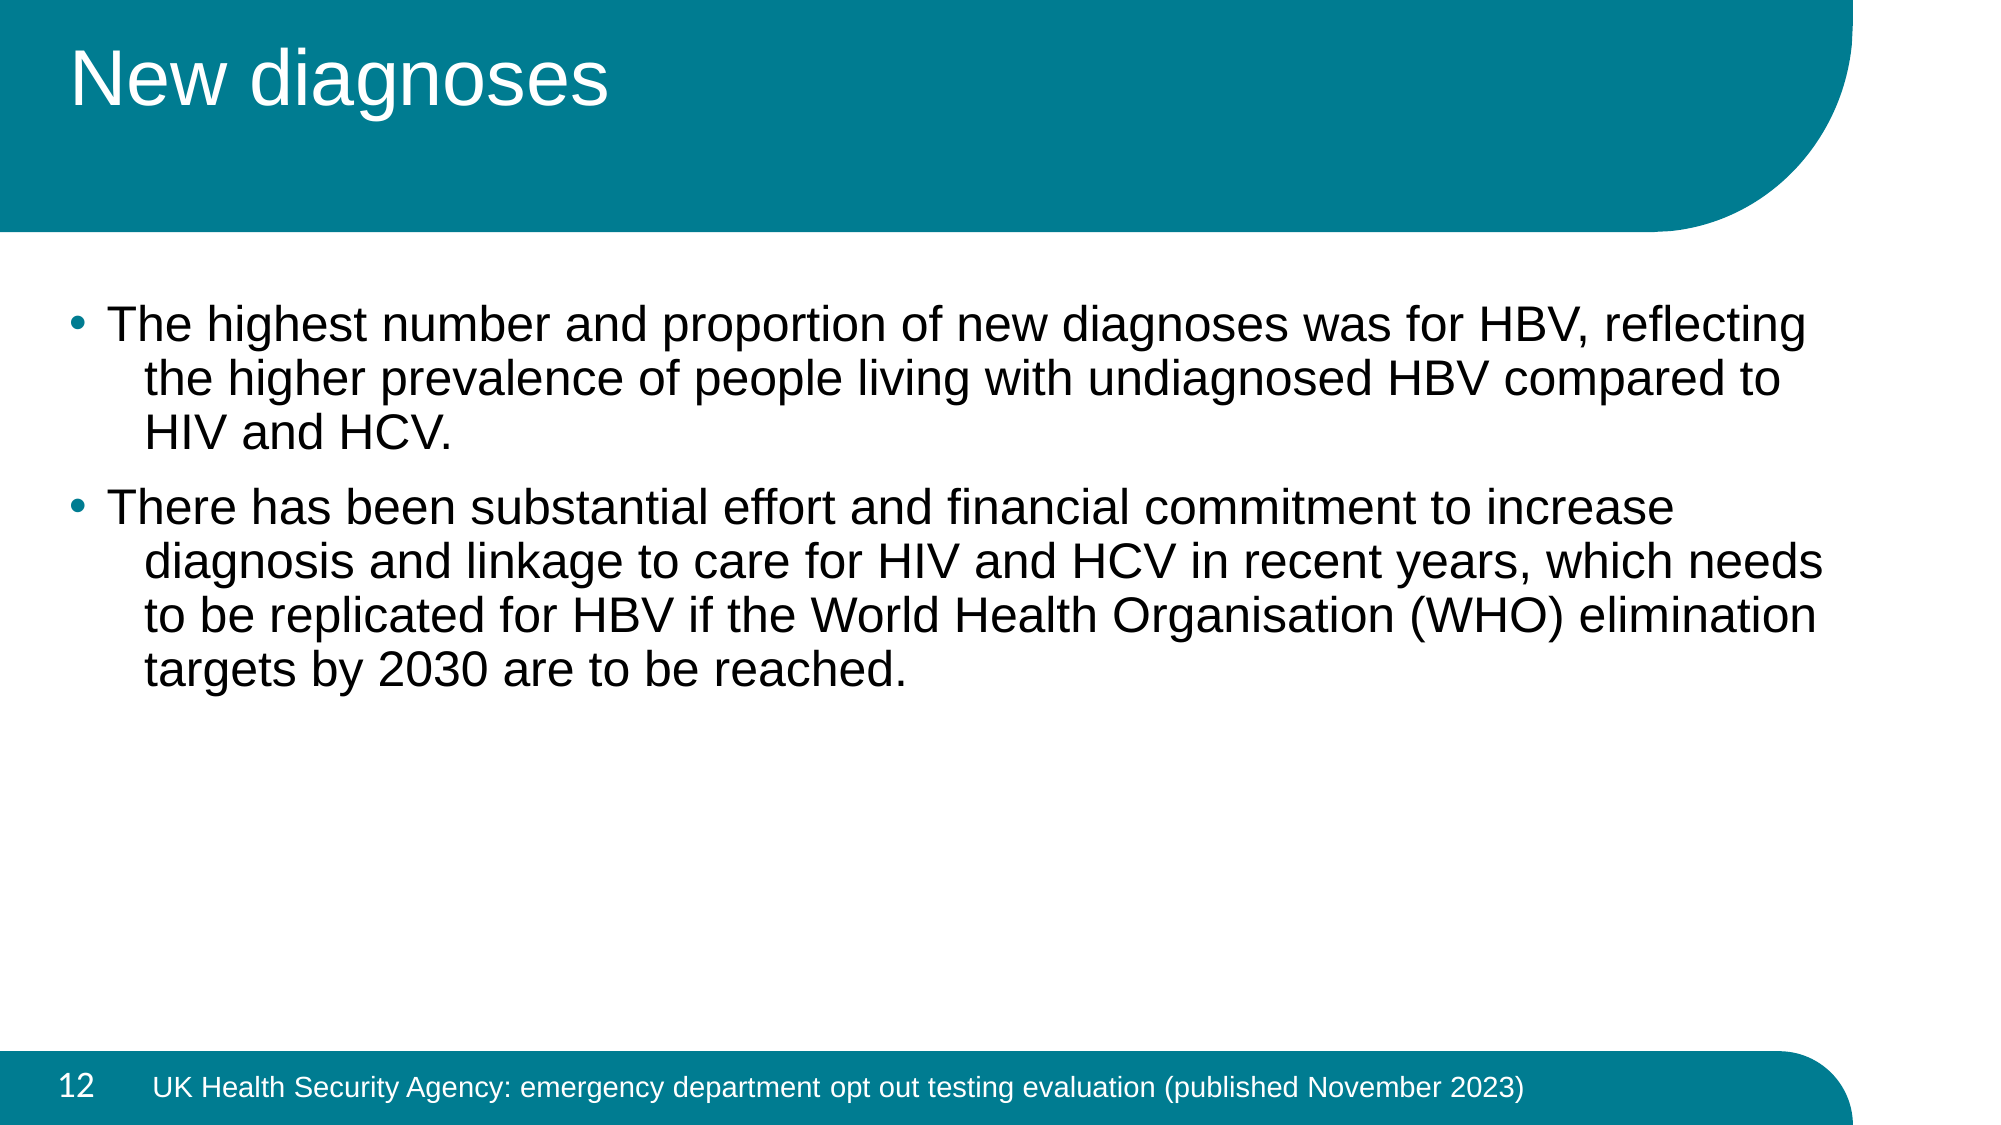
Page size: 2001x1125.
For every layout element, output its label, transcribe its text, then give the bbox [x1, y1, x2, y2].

text_box [41, 1053, 153, 1119]
title New diagnoses [54, 29, 1780, 189]
list The highest number and proportion of new diagnoses was for HBV, reflecting the higher prevalence of people living with undiagnosed HBV compared to HIV and HCV. There has been substantial effort and financial commitment to increase diagnosis and linkage to care for HIV and HCV in recent years, which needs to be replicated for HBV if the World Health Organisation (WHO) elimination targets by 2030 are to be reached. [54, 291, 1879, 1005]
text_box UK Health Security Agency: emergency department opt out testing evaluation (published November 2023) [137, 1056, 1780, 1116]
